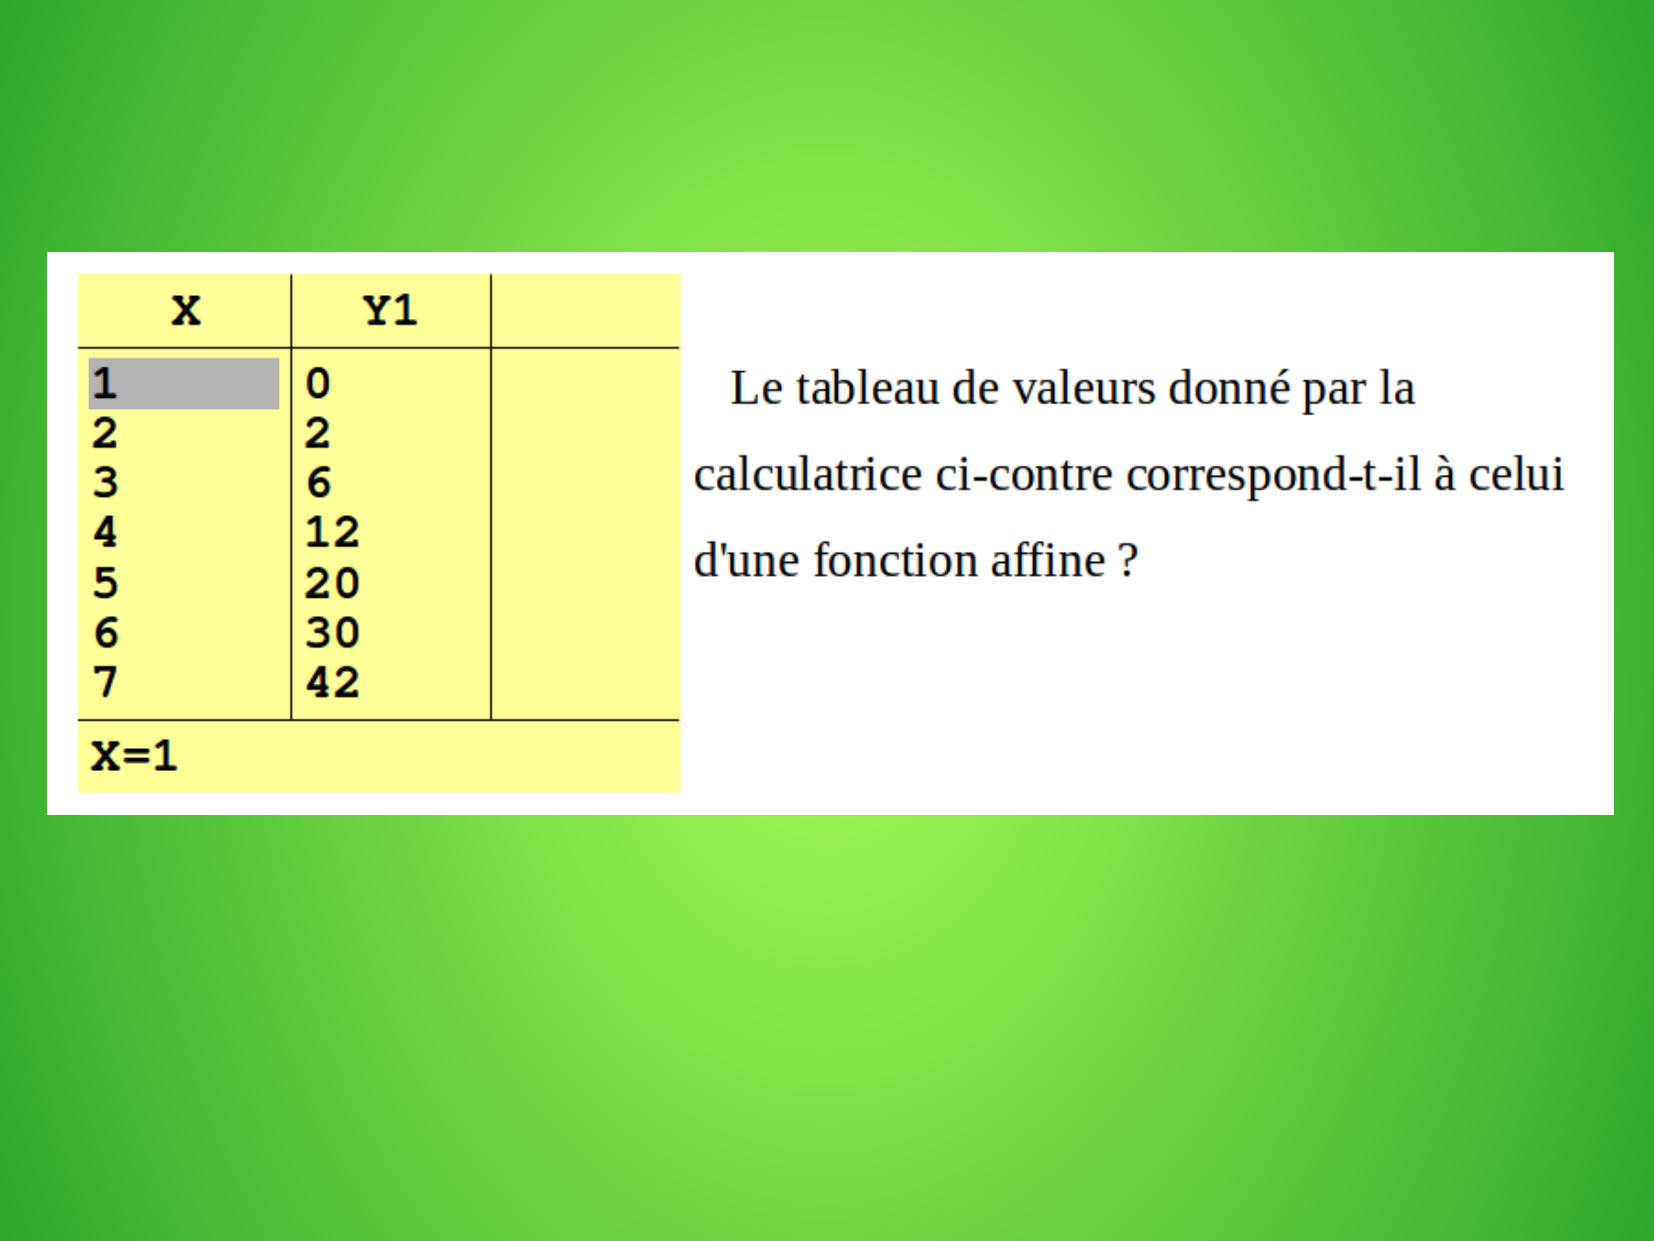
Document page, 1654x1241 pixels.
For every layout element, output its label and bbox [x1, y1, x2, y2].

picture [47, 252, 1614, 815]
